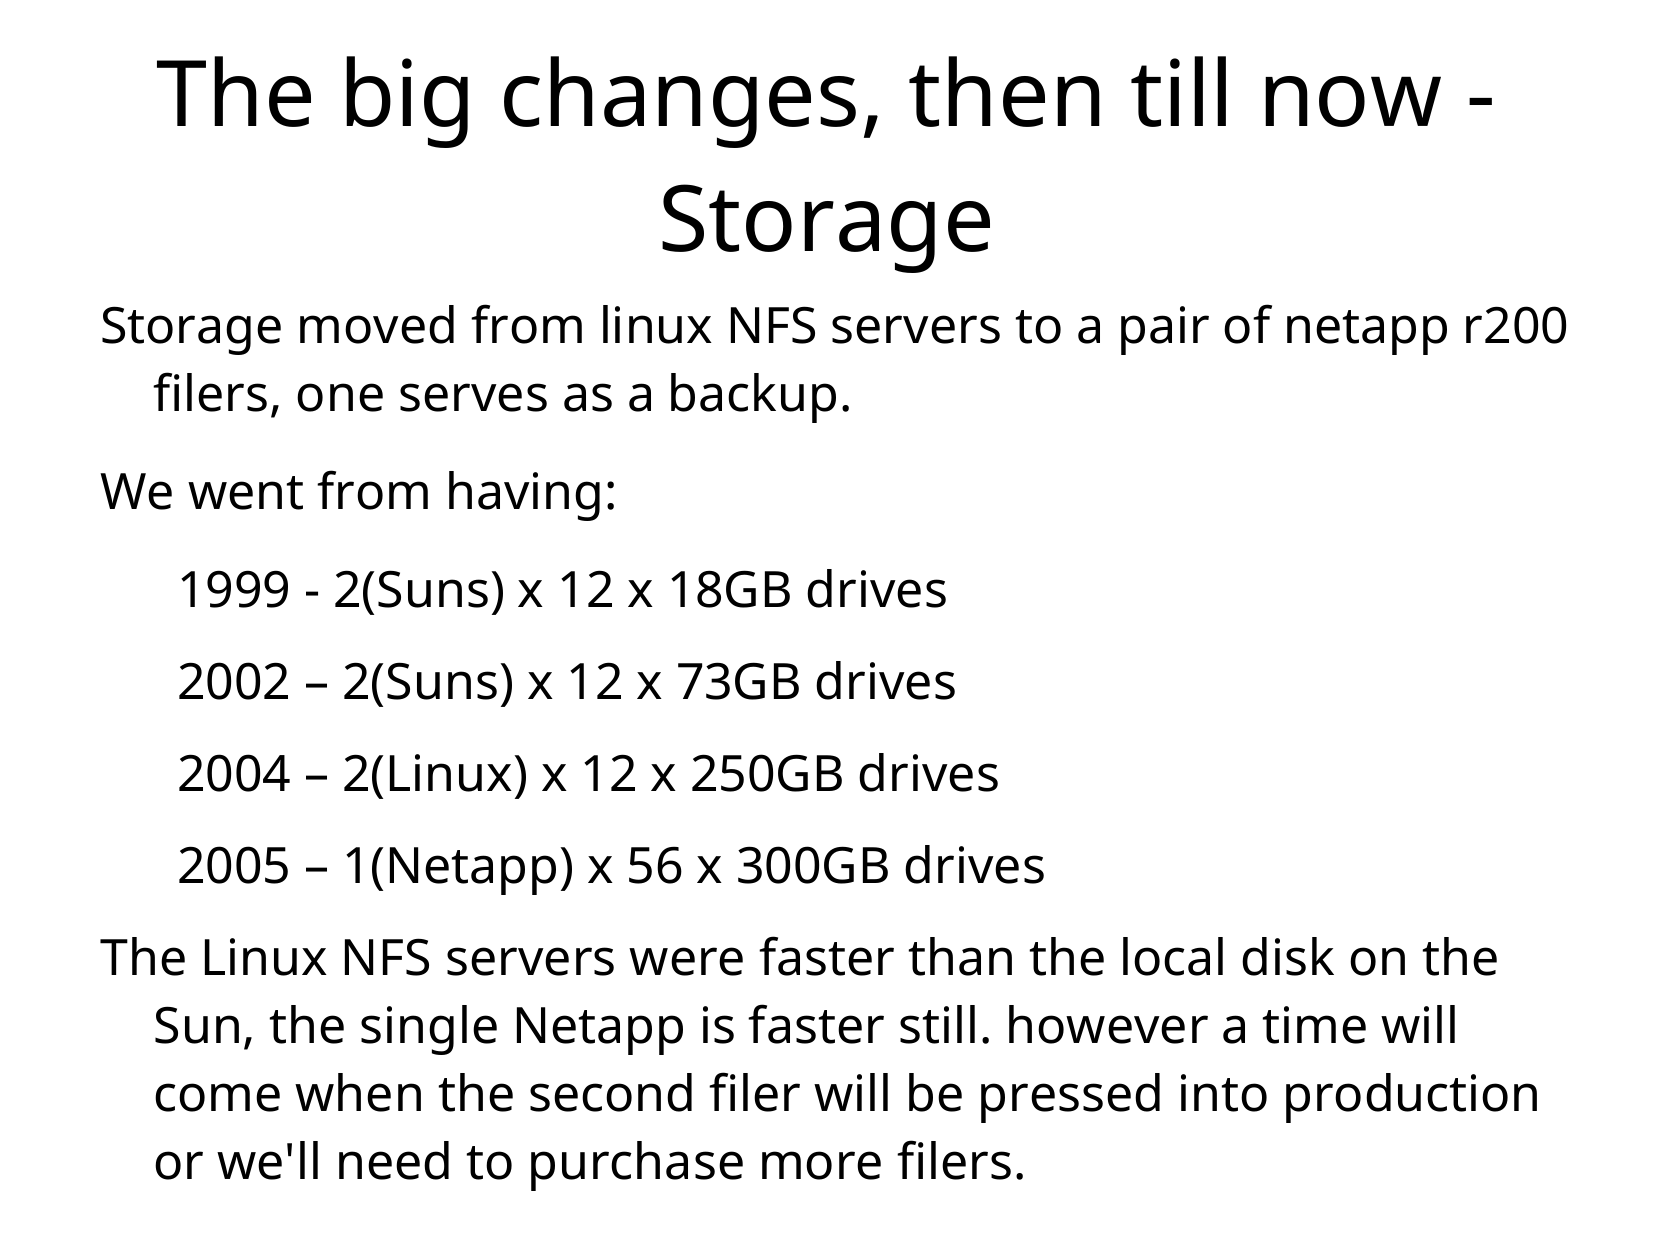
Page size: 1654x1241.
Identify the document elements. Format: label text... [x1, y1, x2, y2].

title The big changes, then till now - Storage [82, 42, 1571, 264]
list Storage moved from linux NFS servers to a pair of netapp r200 filers, one serves as a backup. We went from having: 1999 - 2(Suns) x 12 x 18GB drives 2002 – 2(Suns) x 12 x 73GB drives 2004 – 2(Linux) x 12 x 250GB drives 2005 – 1(Netapp) x 56 x 300GB drives The Linux NFS servers were faster than the local disk on the Sun, the single Netapp is faster still. however a time will come when the second filer will be pressed into production or we'll need to purchase more filers. [82, 290, 1571, 1109]
